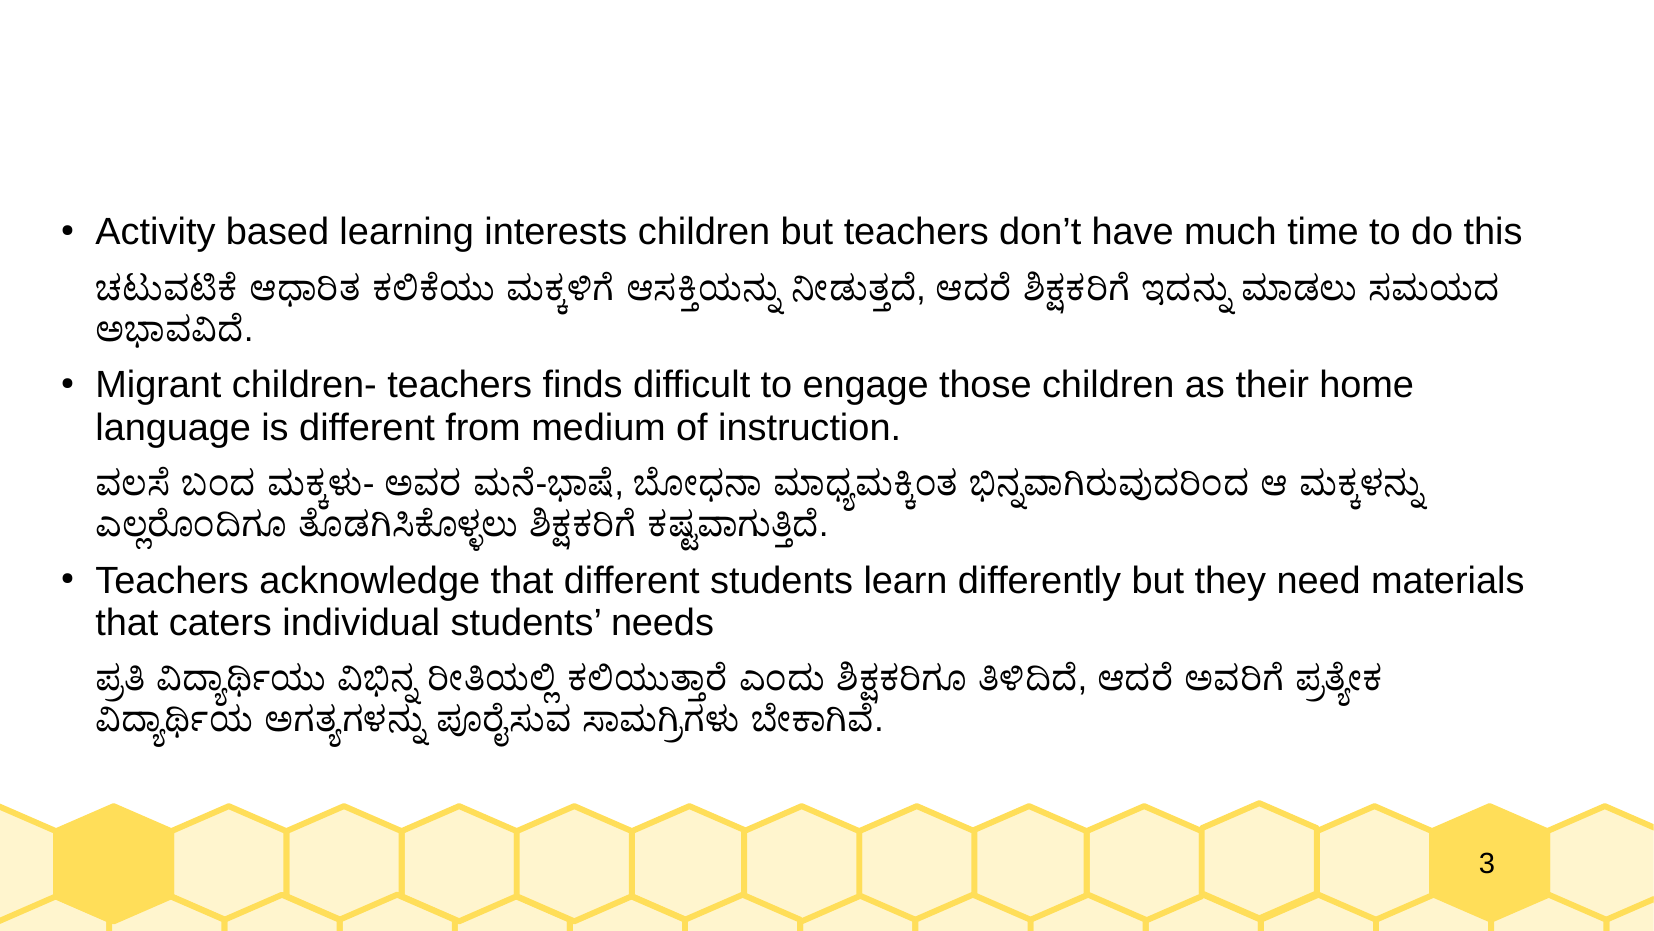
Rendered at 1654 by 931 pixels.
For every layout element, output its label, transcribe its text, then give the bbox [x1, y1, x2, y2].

list Activity based learning interests children but teachers don’t have much time to do this ಚಟುವಟಿಕೆ ಆಧಾರಿತ ಕಲಿಕೆಯು ಮಕ್ಕಳಿಗೆ ಆಸಕ್ತಿಯನ್ನು ನೀಡುತ್ತದೆ, ಆದರೆ ಶಿಕ್ಷಕರಿಗೆ ಇದನ್ನು ಮಾಡಲು ಸಮಯದ ಅಭಾವವಿದೆ. Migrant children- teachers finds difficult to engage those children as their home language is different from medium of instruction. ವಲಸೆ ಬಂದ ಮಕ್ಕಳು- ಅವರ ಮನೆ-ಭಾಷೆ, ಬೋಧನಾ ಮಾಧ್ಯಮಕ್ಕಿಂತ ಭಿನ್ನವಾಗಿರುವುದರಿಂದ ಆ ಮಕ್ಕಳನ್ನು ಎಲ್ಲರೊಂದಿಗೂ ತೊಡಗಿಸಿಕೊಳ್ಳಲು ಶಿಕ್ಷಕರಿಗೆ ಕಷ್ಟವಾಗುತ್ತಿದೆ. Teachers acknowledge that different students learn differently but they need materials that caters individual students’ needs ಪ್ರತಿ ವಿದ್ಯಾರ್ಥಿಯು ವಿಭಿನ್ನ ರೀತಿಯಲ್ಲಿ ಕಲಿಯುತ್ತಾರೆ ಎಂದು ಶಿಕ್ಷಕರಿಗೂ ತಿಳಿದಿದೆ, ಆದರೆ ಅವರಿಗೆ ಪ್ರತ್ಯೇಕ ವಿದ್ಯಾರ್ಥಿಯ ಅಗತ್ಯಗಳನ್ನು ಪೂರೈಸುವ ಸಾಮಗ್ರಿಗಳು ಬೇಕಾಗಿವೆ. [49, 210, 1538, 751]
